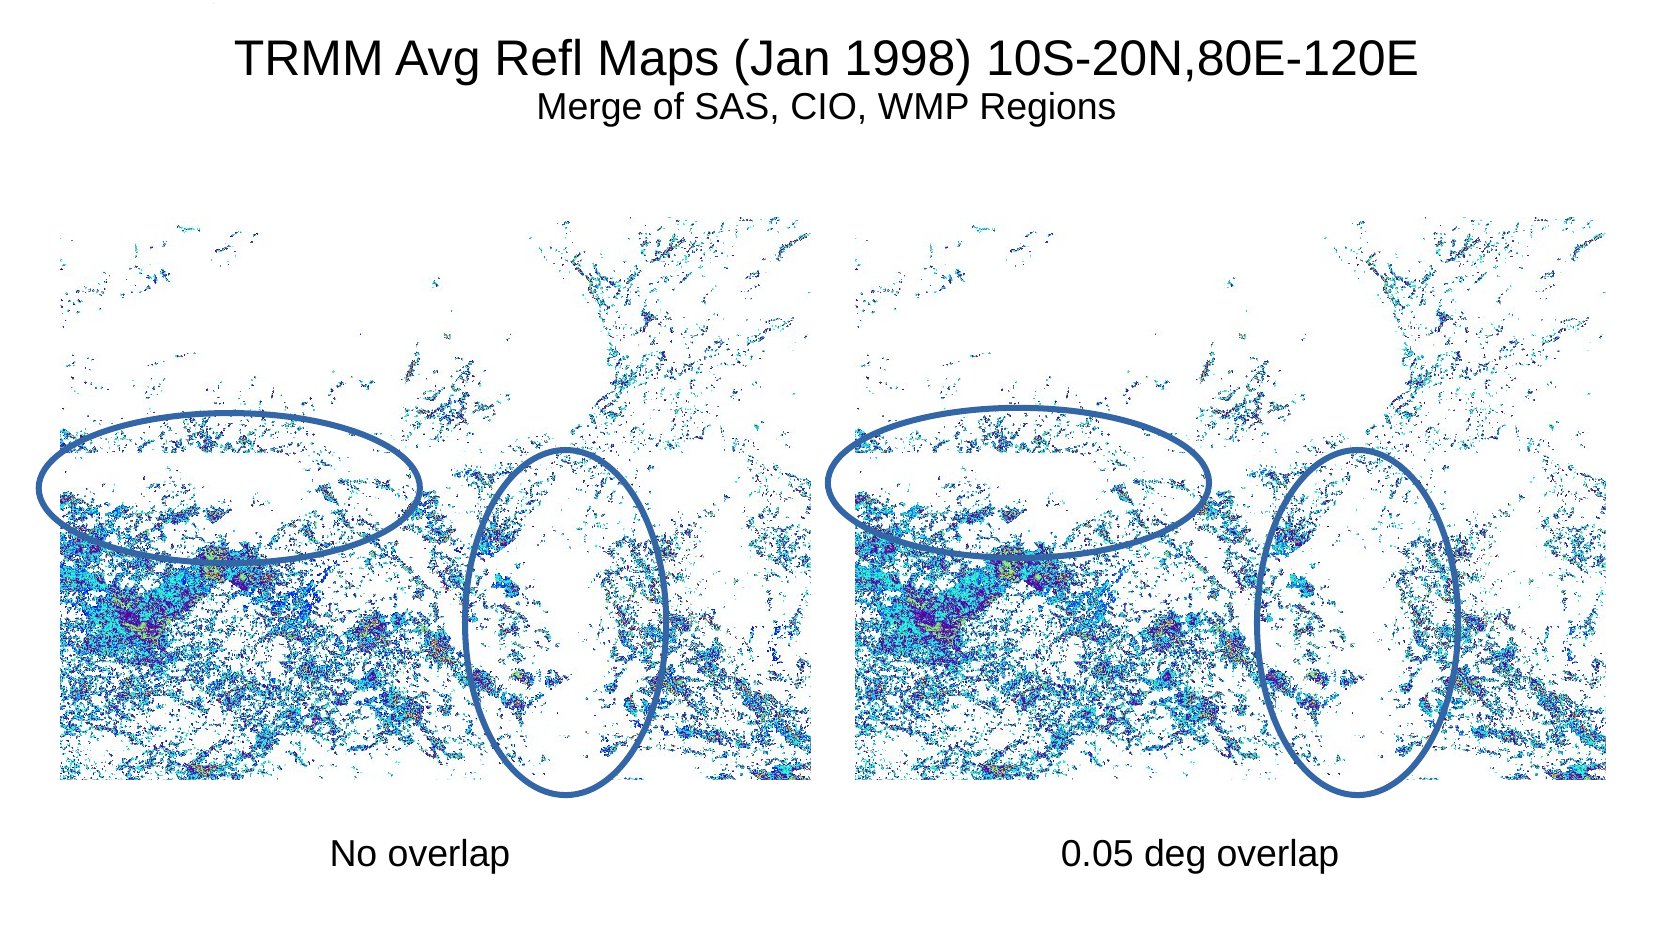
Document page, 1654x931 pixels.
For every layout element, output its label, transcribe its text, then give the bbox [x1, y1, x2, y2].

picture [855, 217, 1606, 781]
title TRMM Avg Refl Maps (Jan 1998) 10S-20N,80E-120E Merge of SAS, CIO, WMP Regions [82, 29, 1571, 128]
picture [60, 417, 416, 560]
picture [469, 454, 663, 781]
picture [60, 217, 811, 781]
text_box 0.05 deg overlap [1020, 825, 1381, 886]
picture [855, 411, 1205, 554]
text_box No overlap [240, 825, 601, 886]
picture [1261, 454, 1455, 781]
